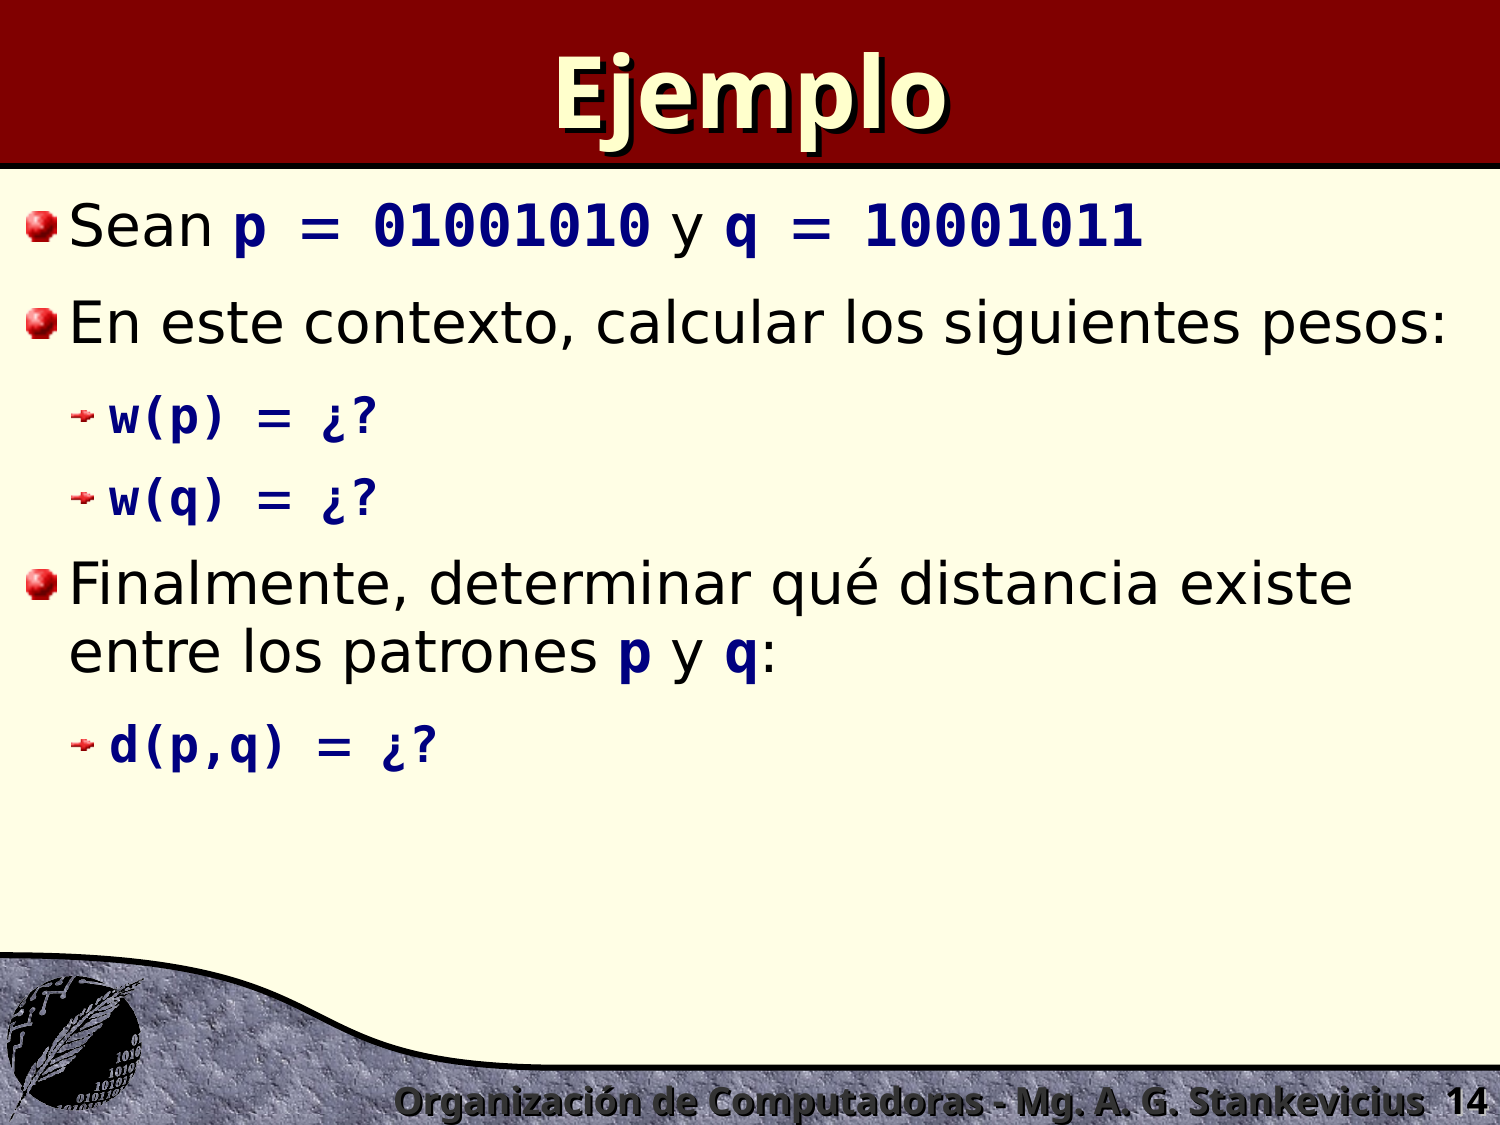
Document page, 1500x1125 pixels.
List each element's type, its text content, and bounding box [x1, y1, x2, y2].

picture [802, 1100, 806, 1110]
picture [448, 1100, 455, 1110]
title Ejemplo [15, 5, 1485, 160]
list Sean p = 01001010 y q = 10001011 En este contexto, calcular los siguientes pesos: w(p) = ¿? w(q) = ¿? Finalmente, determinar qué distancia existe entre los patrones p y q: d(p,q) = ¿? [11, 192, 1486, 935]
picture [0, 959, 1500, 1125]
picture [1058, 1100, 1065, 1110]
